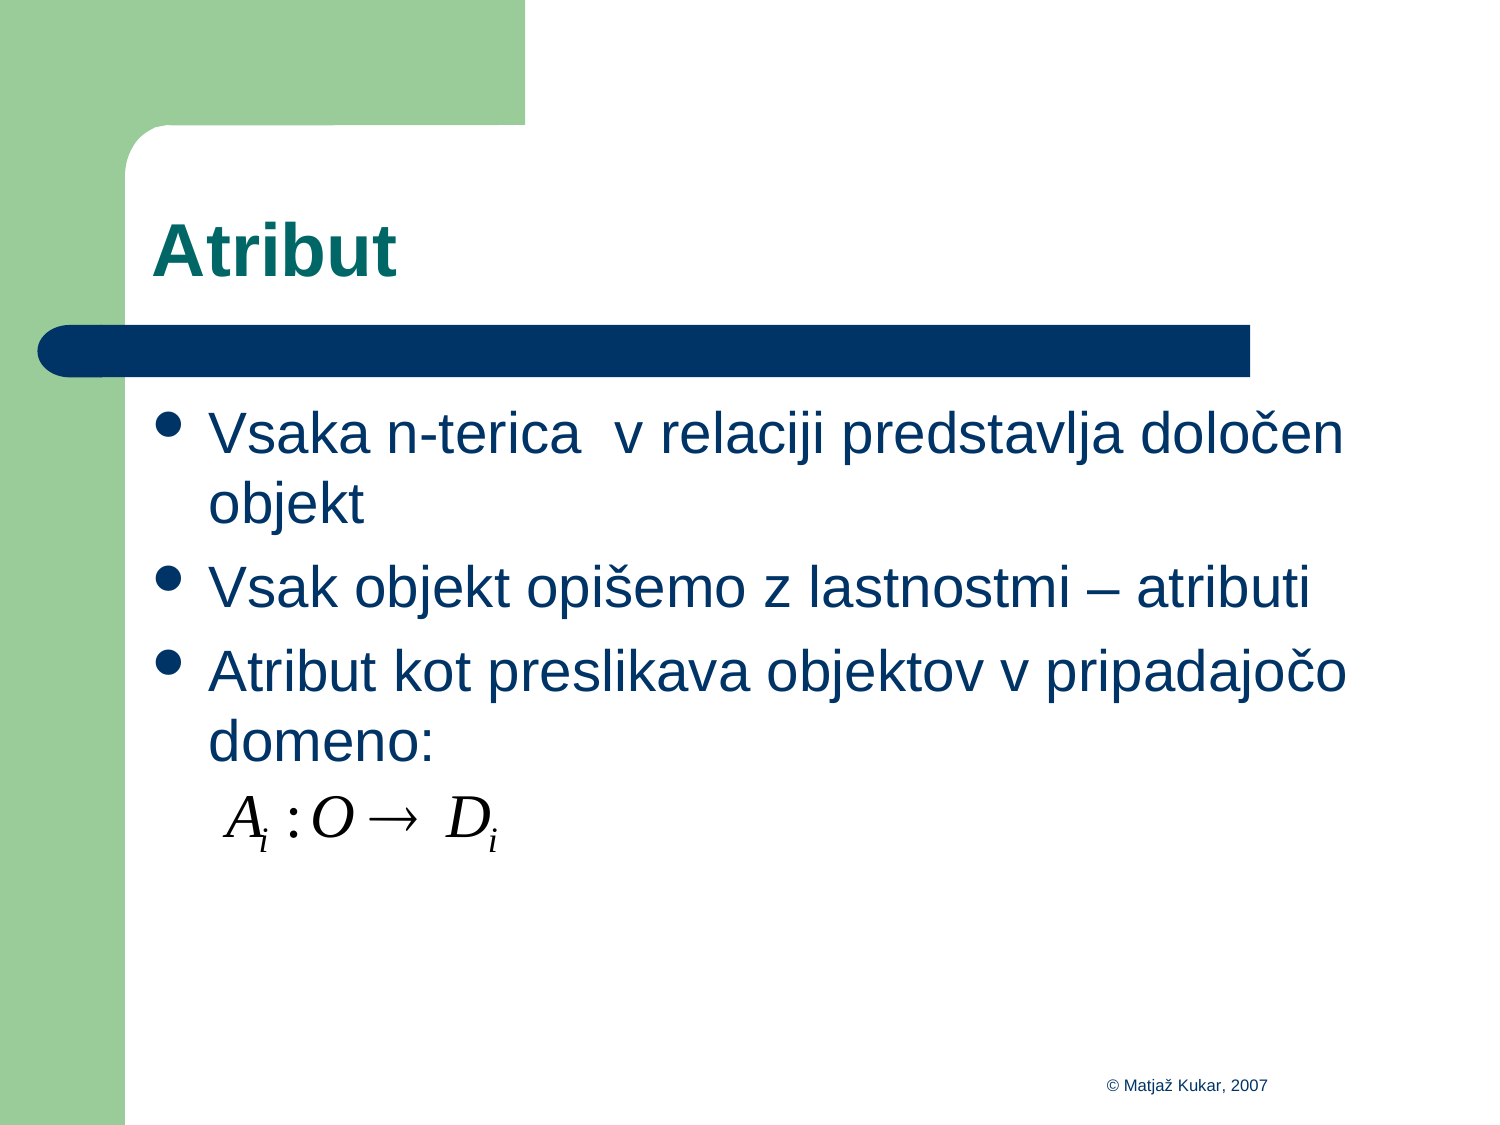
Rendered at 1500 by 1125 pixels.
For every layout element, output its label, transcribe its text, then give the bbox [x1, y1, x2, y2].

text_box [212, 774, 513, 869]
list Vsaka n-terica v relaciji predstavlja določen objekt Vsak objekt opišemo z lastnostmi – atributi Atribut kot preslikava objektov v pripadajočo domeno: [137, 387, 1400, 999]
title Atribut [136, 136, 1414, 301]
text_box © Matjaž Kukar, 2007 [949, 1025, 1426, 1103]
